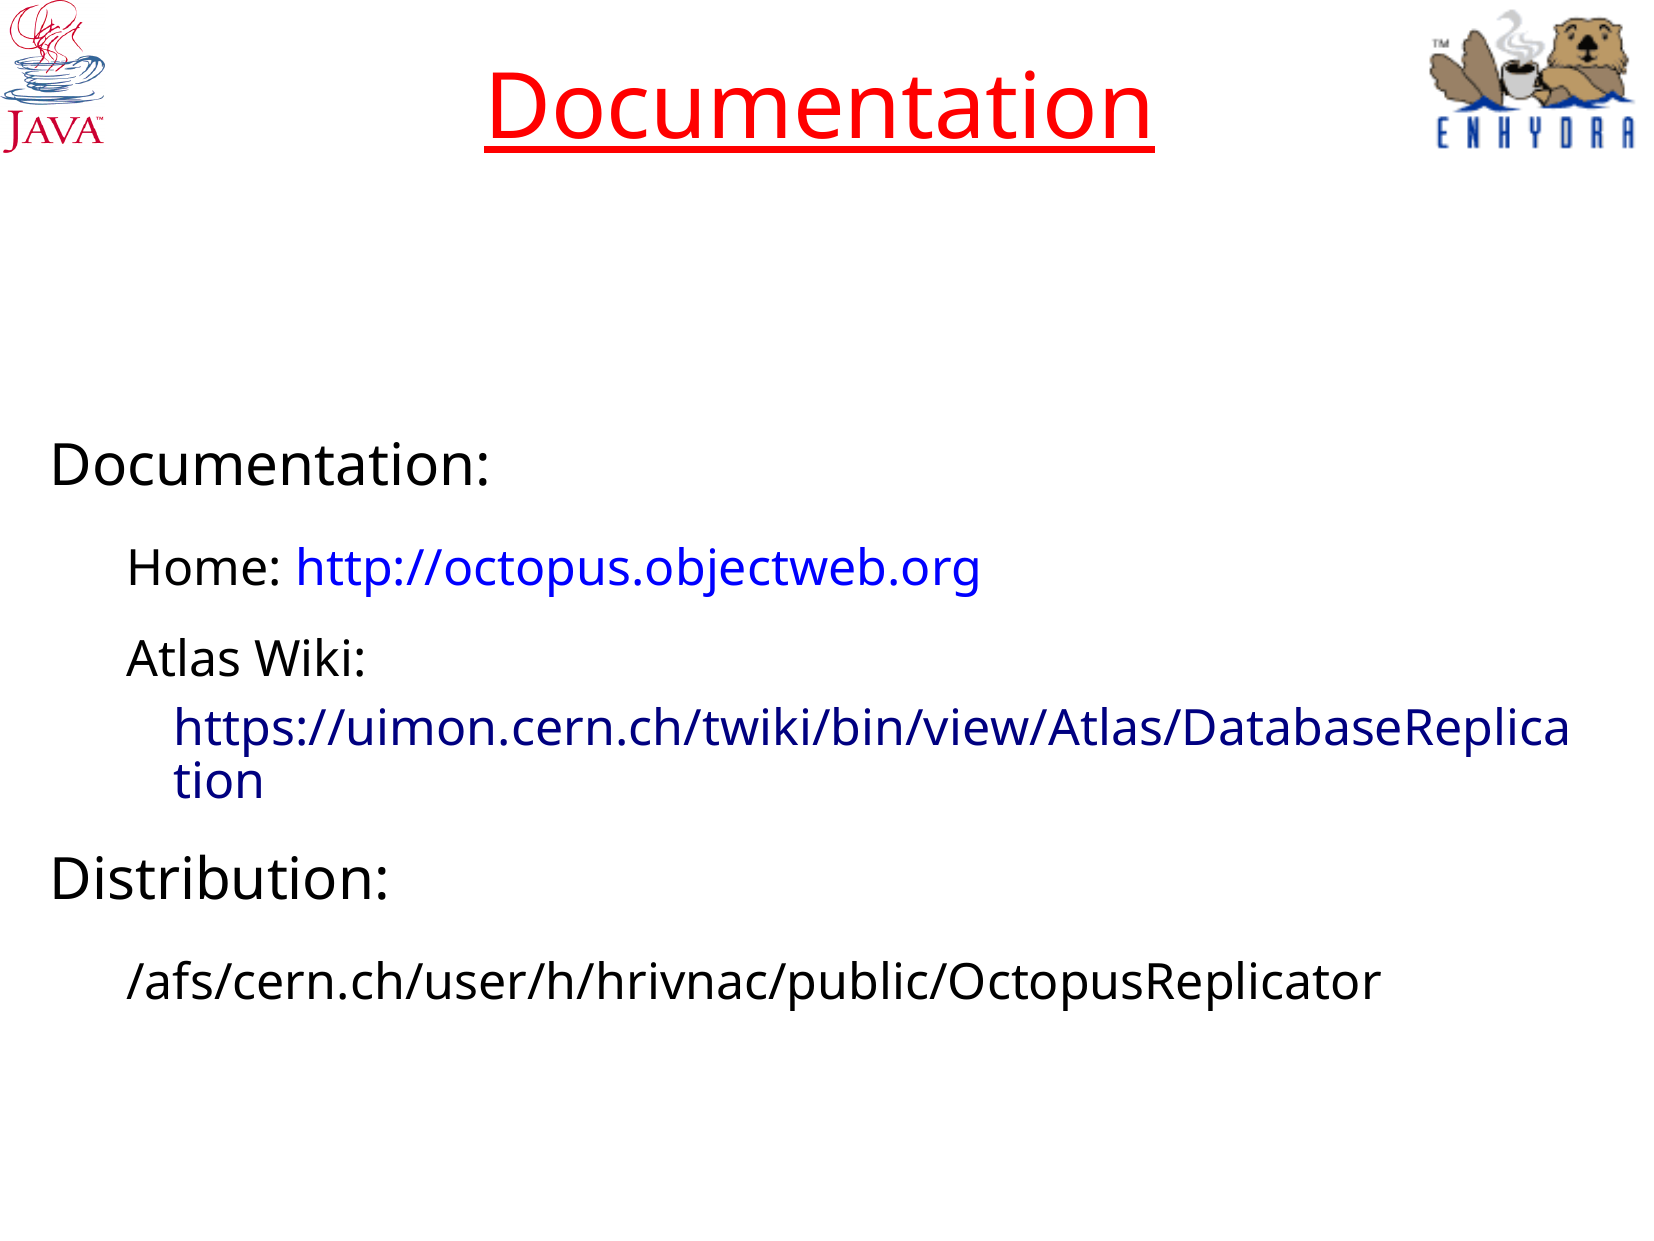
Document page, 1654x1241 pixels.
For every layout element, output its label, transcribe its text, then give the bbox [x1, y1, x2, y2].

title Documentation [113, 0, 1526, 208]
picture [0, 0, 105, 153]
picture [1420, 4, 1646, 159]
list Documentation: Home: http://octopus.objectweb.org Atlas Wiki: https://uimon.cern.ch/twiki/bin/view/Atlas/DatabaseReplication Distribution: /afs/cern.ch/user/h/hrivnac/public/OctopusReplicator [31, 422, 1582, 933]
